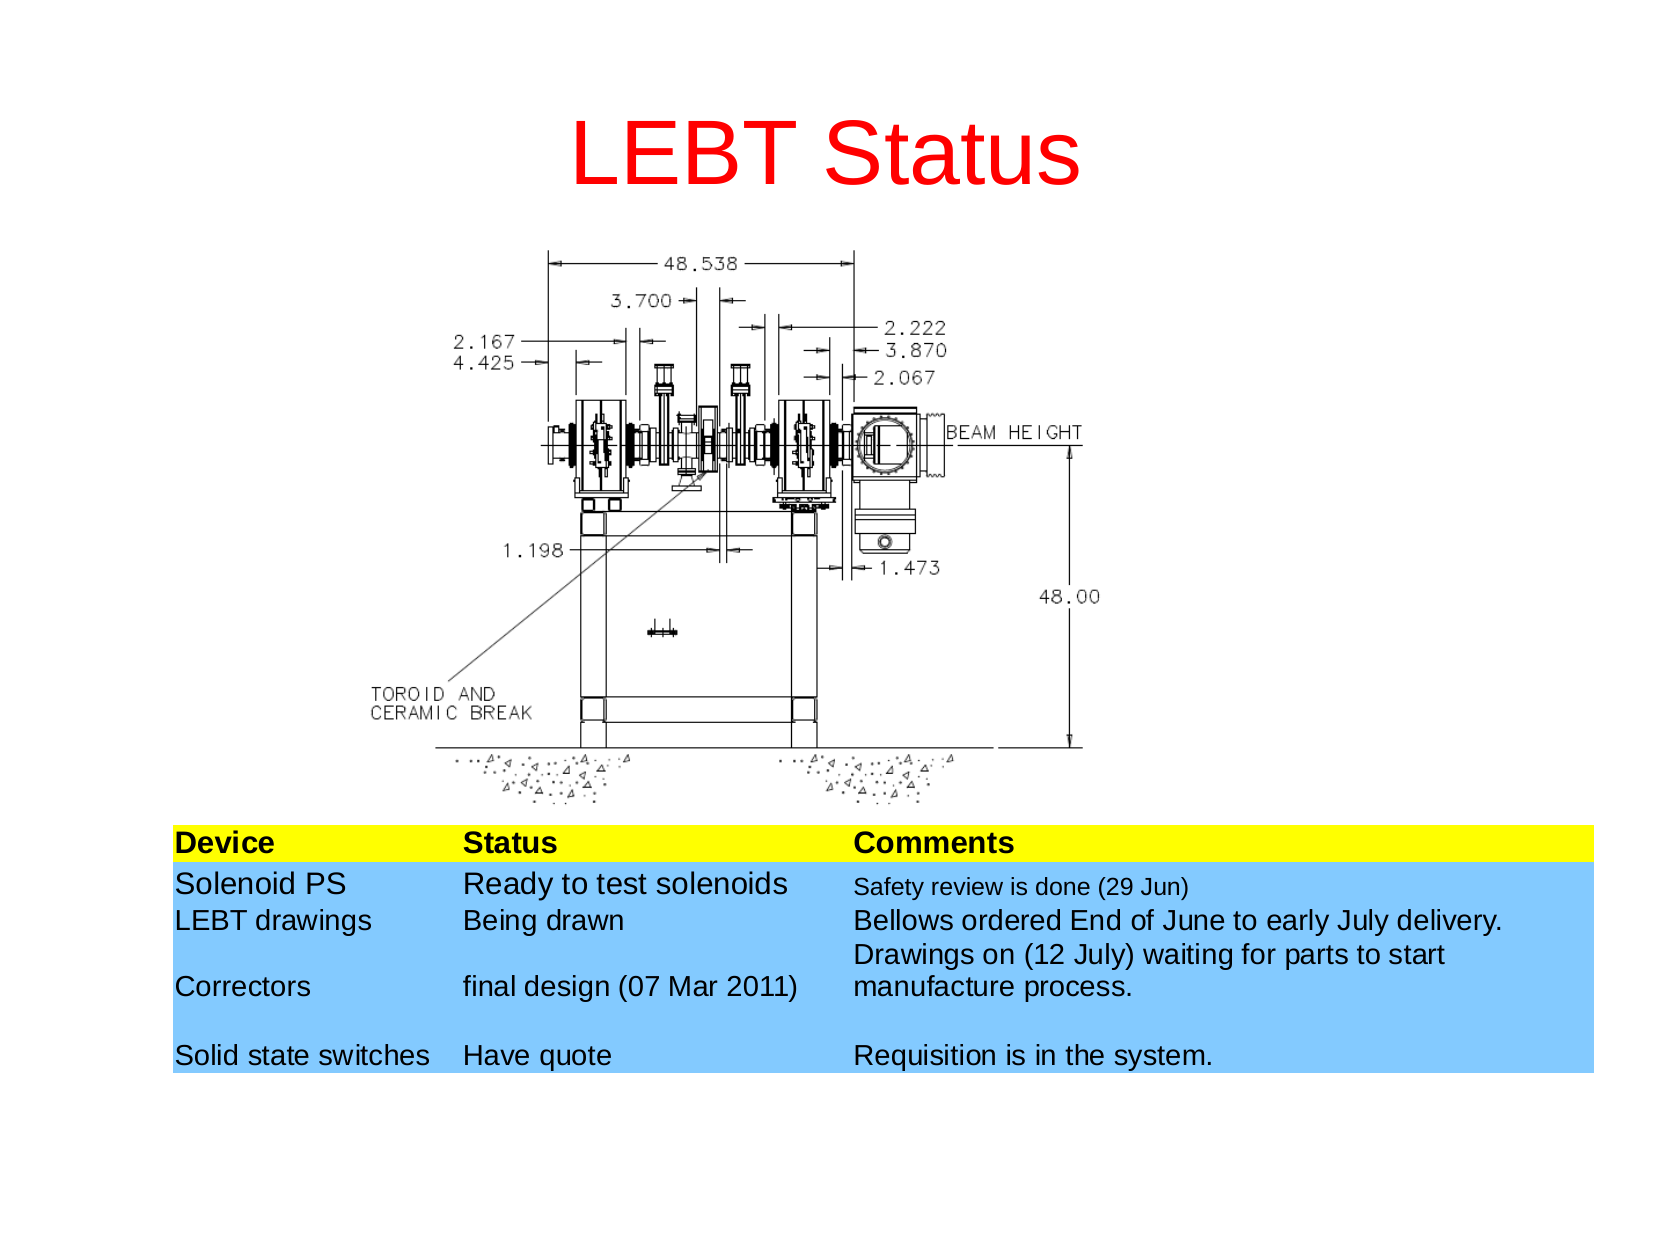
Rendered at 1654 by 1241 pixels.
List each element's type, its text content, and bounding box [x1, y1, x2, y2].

title LEBT Status [82, 49, 1571, 257]
chart [172, 825, 1596, 1175]
picture [322, 257, 1194, 818]
